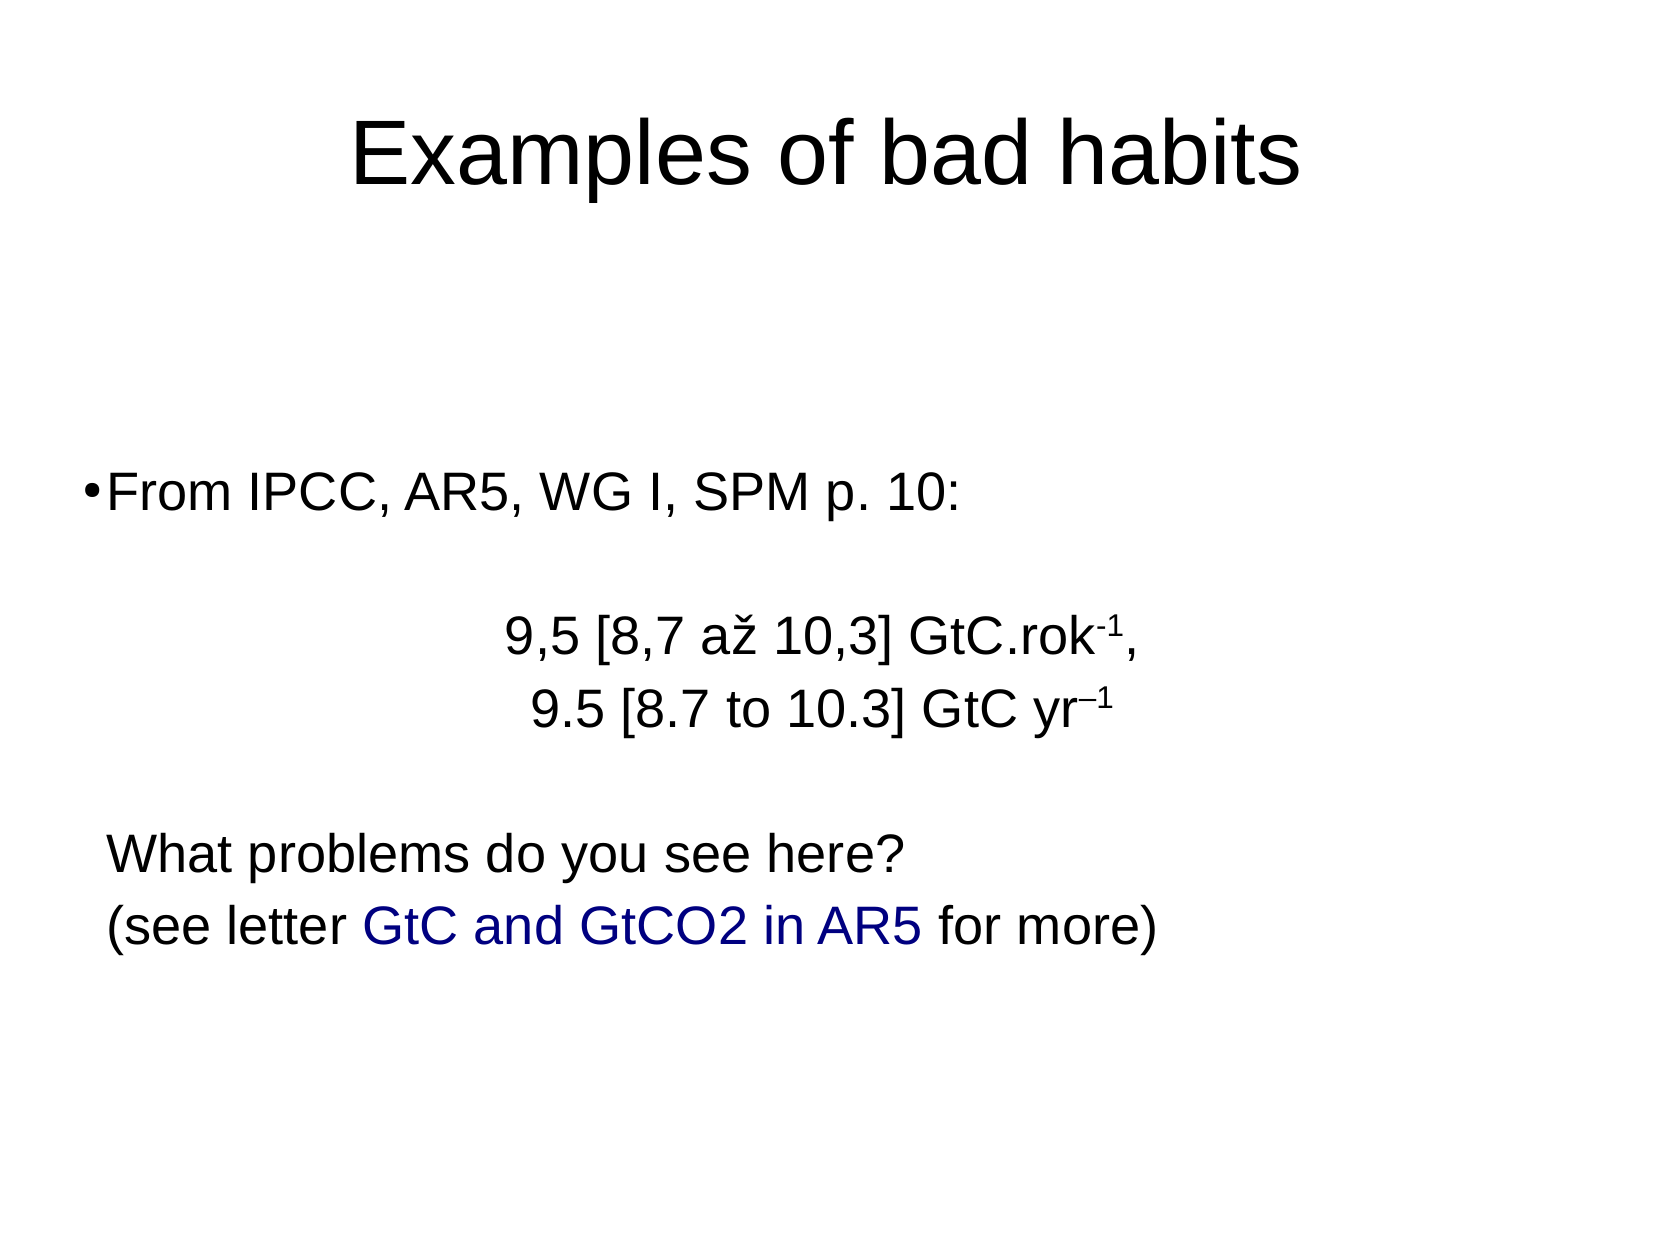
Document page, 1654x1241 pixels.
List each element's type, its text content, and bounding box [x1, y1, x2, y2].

title Examples of bad habits [82, 49, 1571, 257]
subtitle From IPCC, AR5, WG I, SPM p. 10: 9,5 [8,7 až 10,3] GtC.rok-1, 9.5 [8.7 to 10.3] GtC yr–1 What problems do you see here? (see letter GtC and GtCO2 in AR5 for more) [82, 349, 1538, 1069]
